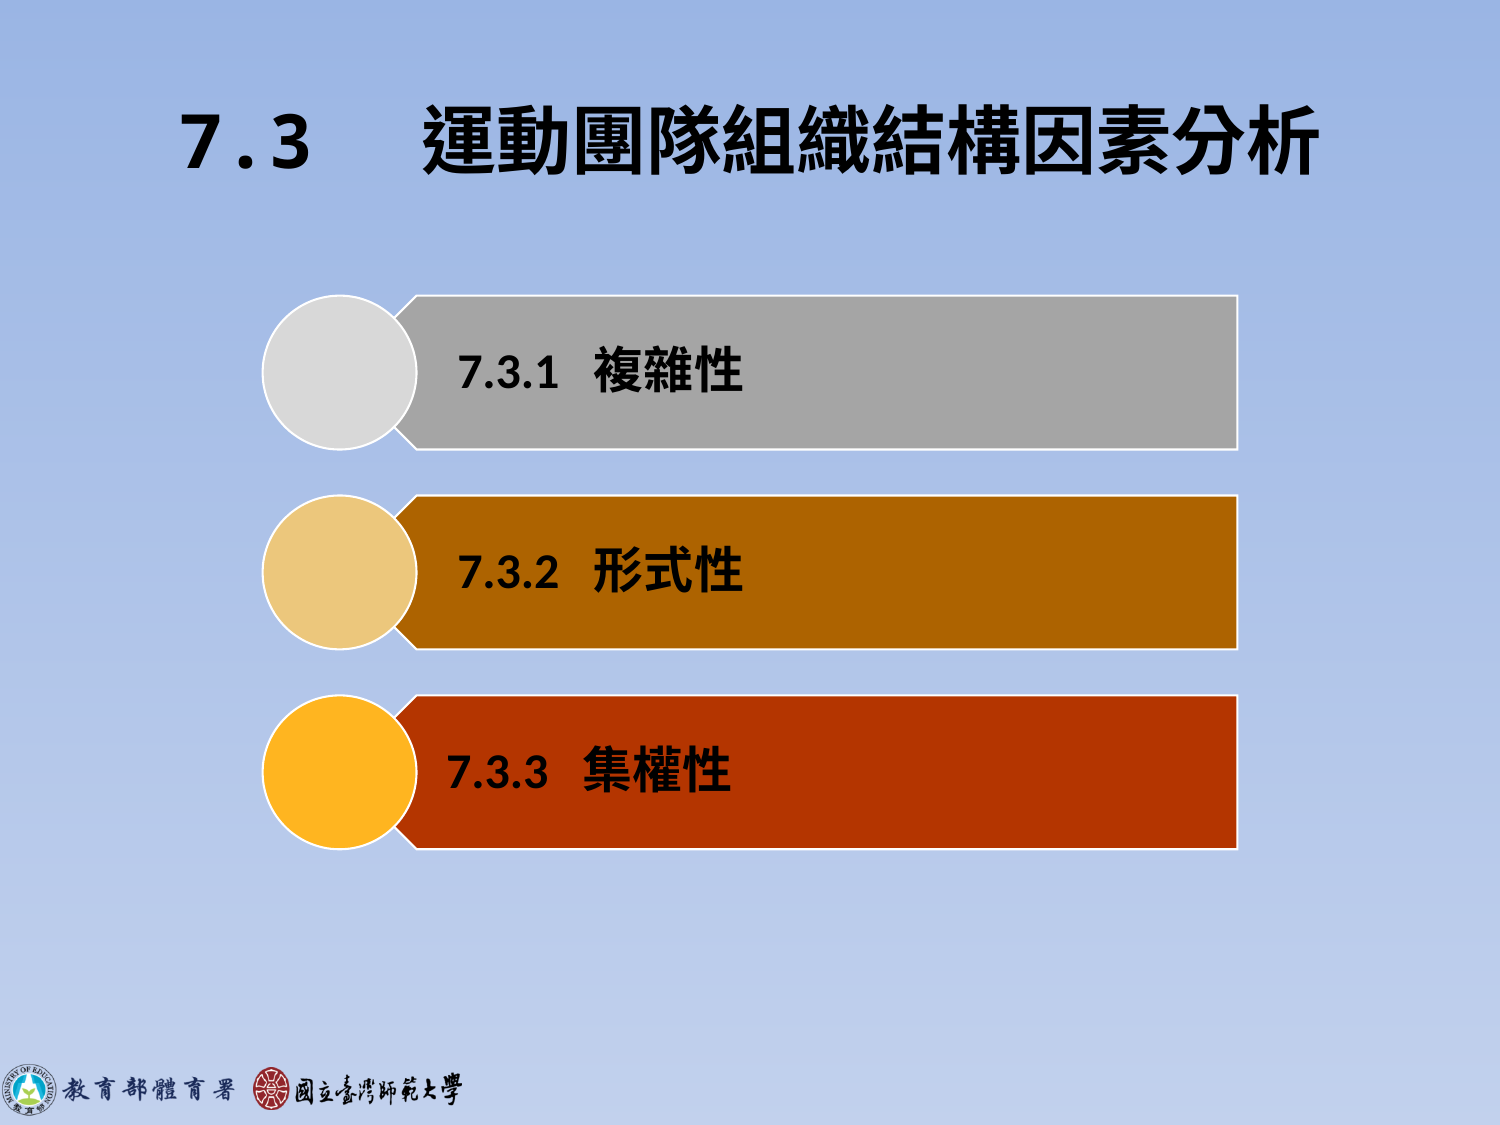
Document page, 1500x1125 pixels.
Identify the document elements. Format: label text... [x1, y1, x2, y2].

text_box [262, 295, 417, 450]
text_box [262, 495, 417, 650]
text_box [262, 695, 417, 850]
text_box 7.3.1 複雜性 [394, 295, 1238, 450]
title 7.3 運動團隊組織結構因素分析 [75, 45, 1426, 233]
text_box 7.3.3 集權性 [394, 695, 1238, 850]
text_box 7.3.2 形式性 [394, 495, 1238, 650]
